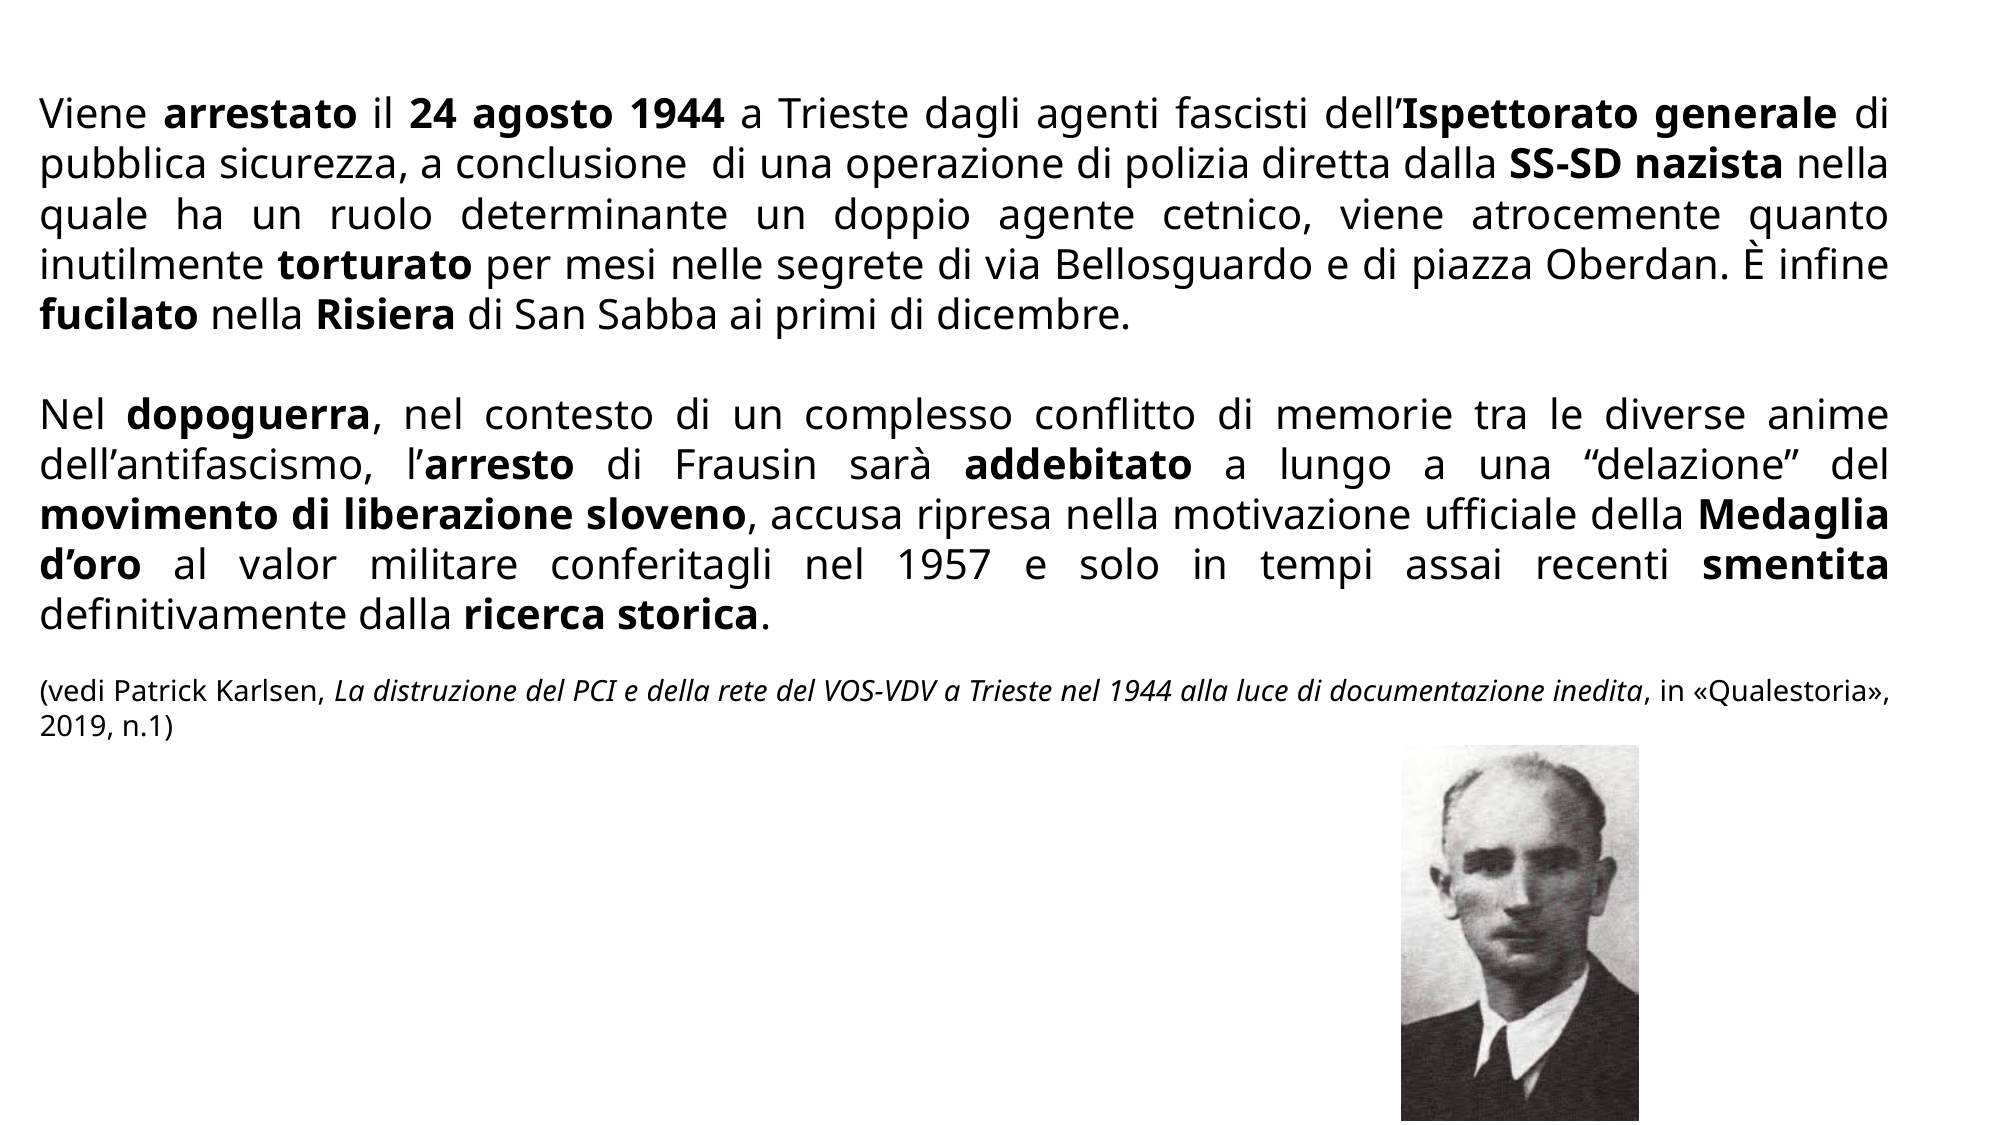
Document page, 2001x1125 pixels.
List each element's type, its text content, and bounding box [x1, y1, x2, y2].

text_box Viene arrestato il 24 agosto 1944 a Trieste dagli agenti fascisti dell’Ispettorato generale di pubblica sicurezza, a conclusione di una operazione di polizia diretta dalla SS-SD nazista nella quale ha un ruolo determinante un doppio agente cetnico, viene atrocemente quanto inutilmente torturato per mesi nelle segrete di via Bellosguardo e di piazza Oberdan. È infine fucilato nella Risiera di San Sabba ai primi di dicembre. Nel dopoguerra, nel contesto di un complesso conflitto di memorie tra le diverse anime dell’antifascismo, l’arresto di Frausin sarà addebitato a lungo a una “delazione” del movimento di liberazione sloveno, accusa ripresa nella motivazione ufficiale della Medaglia d’oro al valor militare conferitagli nel 1957 e solo in tempi assai recenti smentita definitivamente dalla ricerca storica. (vedi Patrick Karlsen, La distruzione del PCI e della rete del VOS-VDV a Trieste nel 1944 alla luce di documentazione inedita, in «Qualestoria», 2019, n.1) [24, 79, 1916, 757]
picture [1401, 745, 1639, 1121]
